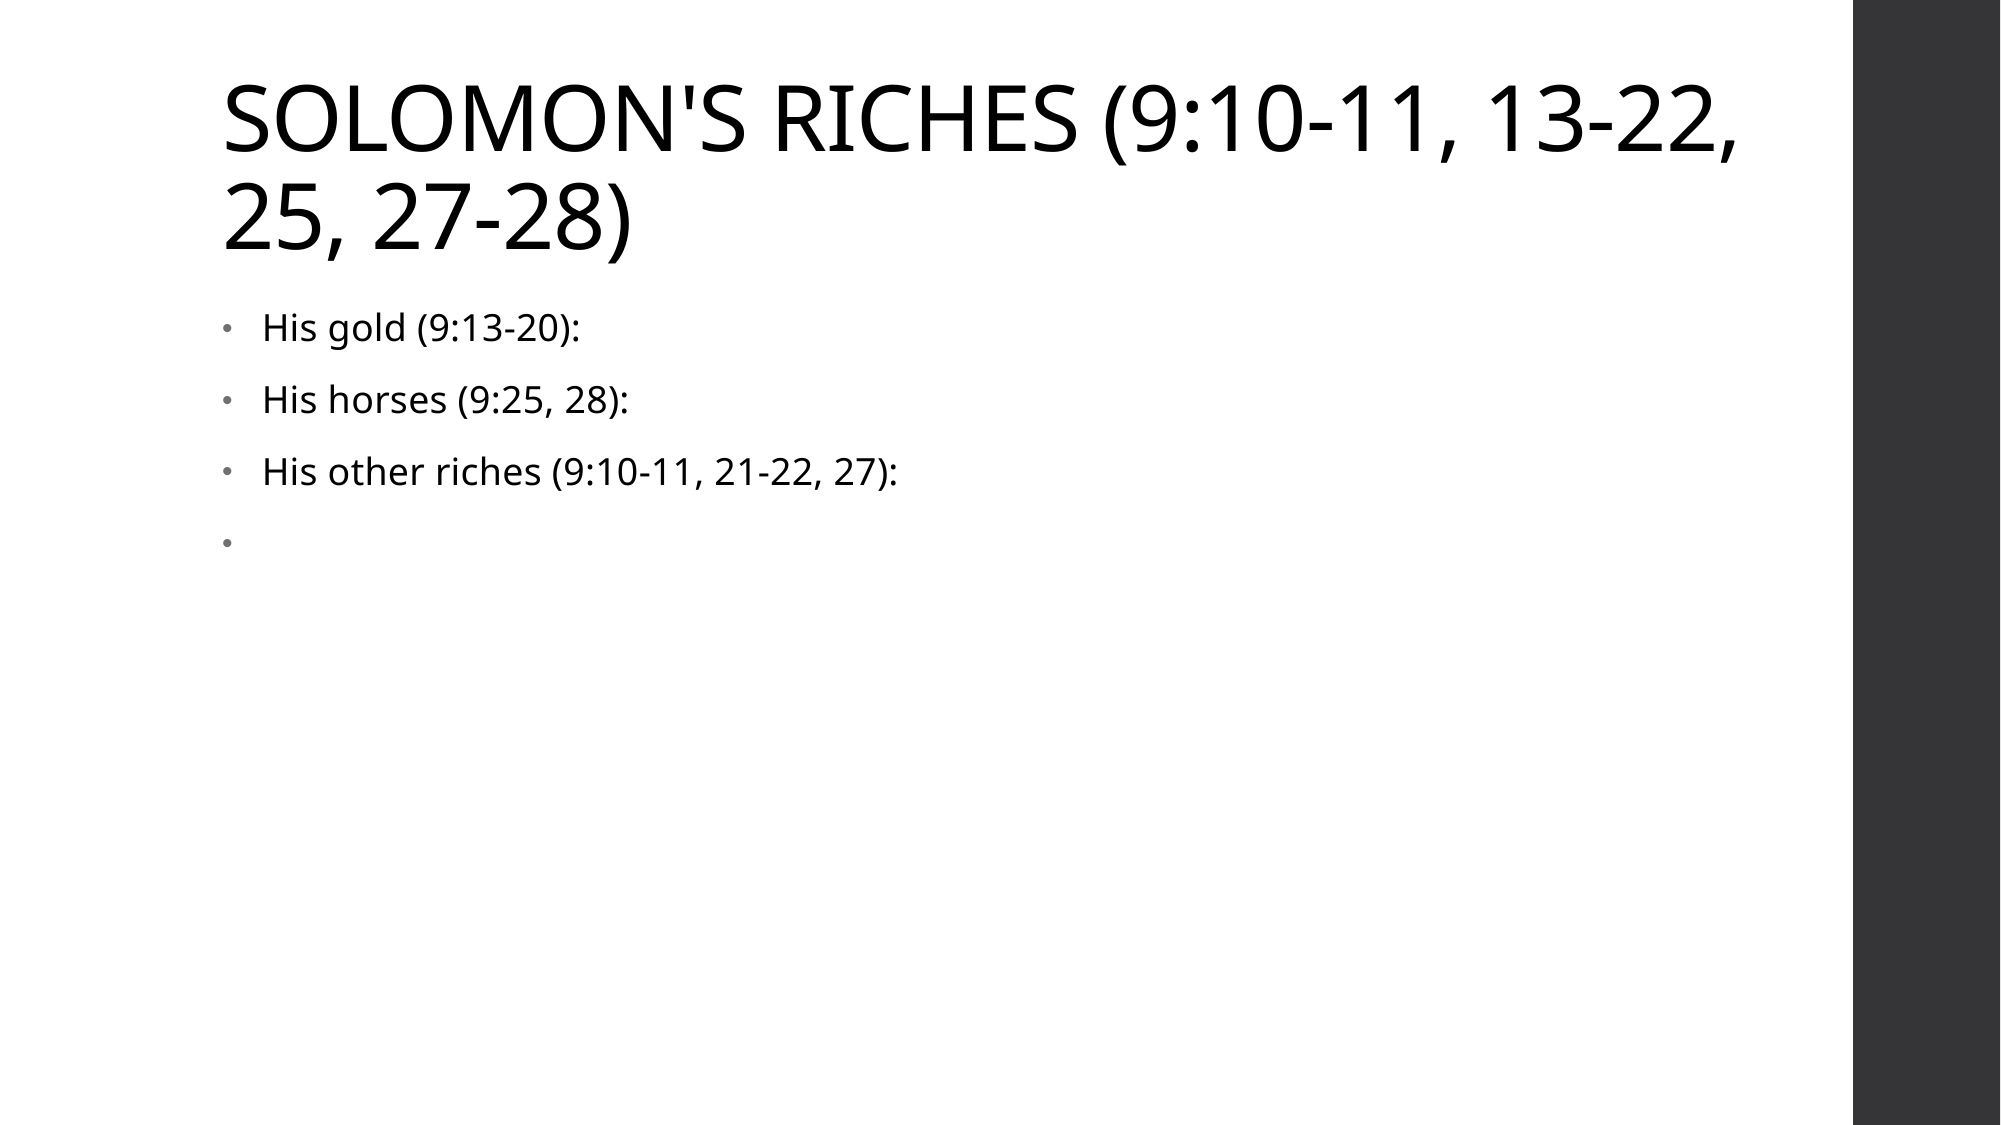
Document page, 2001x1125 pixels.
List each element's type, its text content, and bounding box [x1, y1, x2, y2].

list His gold (9:13-20): His horses (9:25, 28): His other riches (9:10-11, 21-22, 27): [206, 299, 1617, 1014]
title SOLOMON'S RICHES (9:10-11, 13-22, 25, 27-28) [206, 60, 1797, 278]
